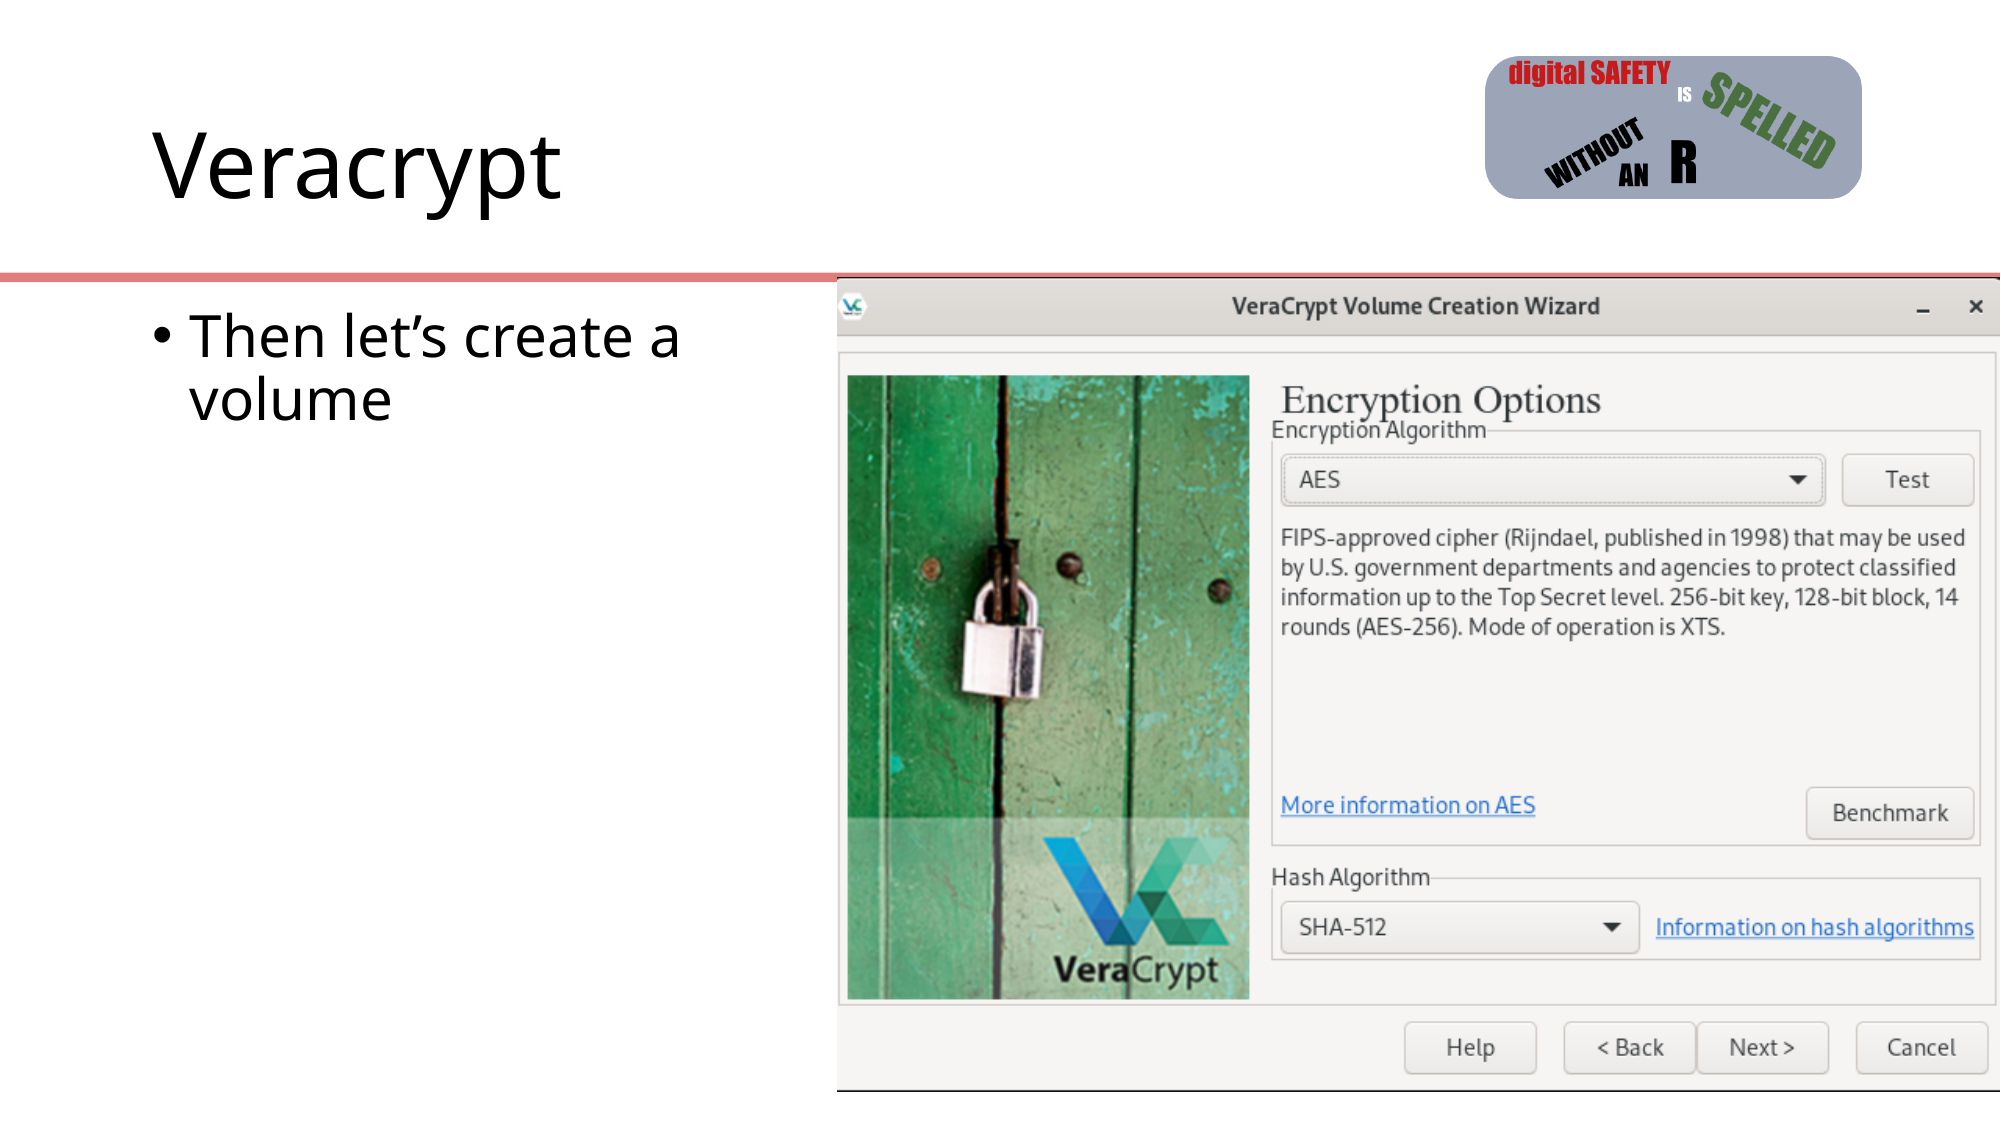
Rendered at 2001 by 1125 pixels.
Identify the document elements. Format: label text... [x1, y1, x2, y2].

list Then let’s create a volume [137, 299, 817, 1014]
title Veracrypt [137, 59, 1863, 278]
picture [837, 277, 2000, 1092]
